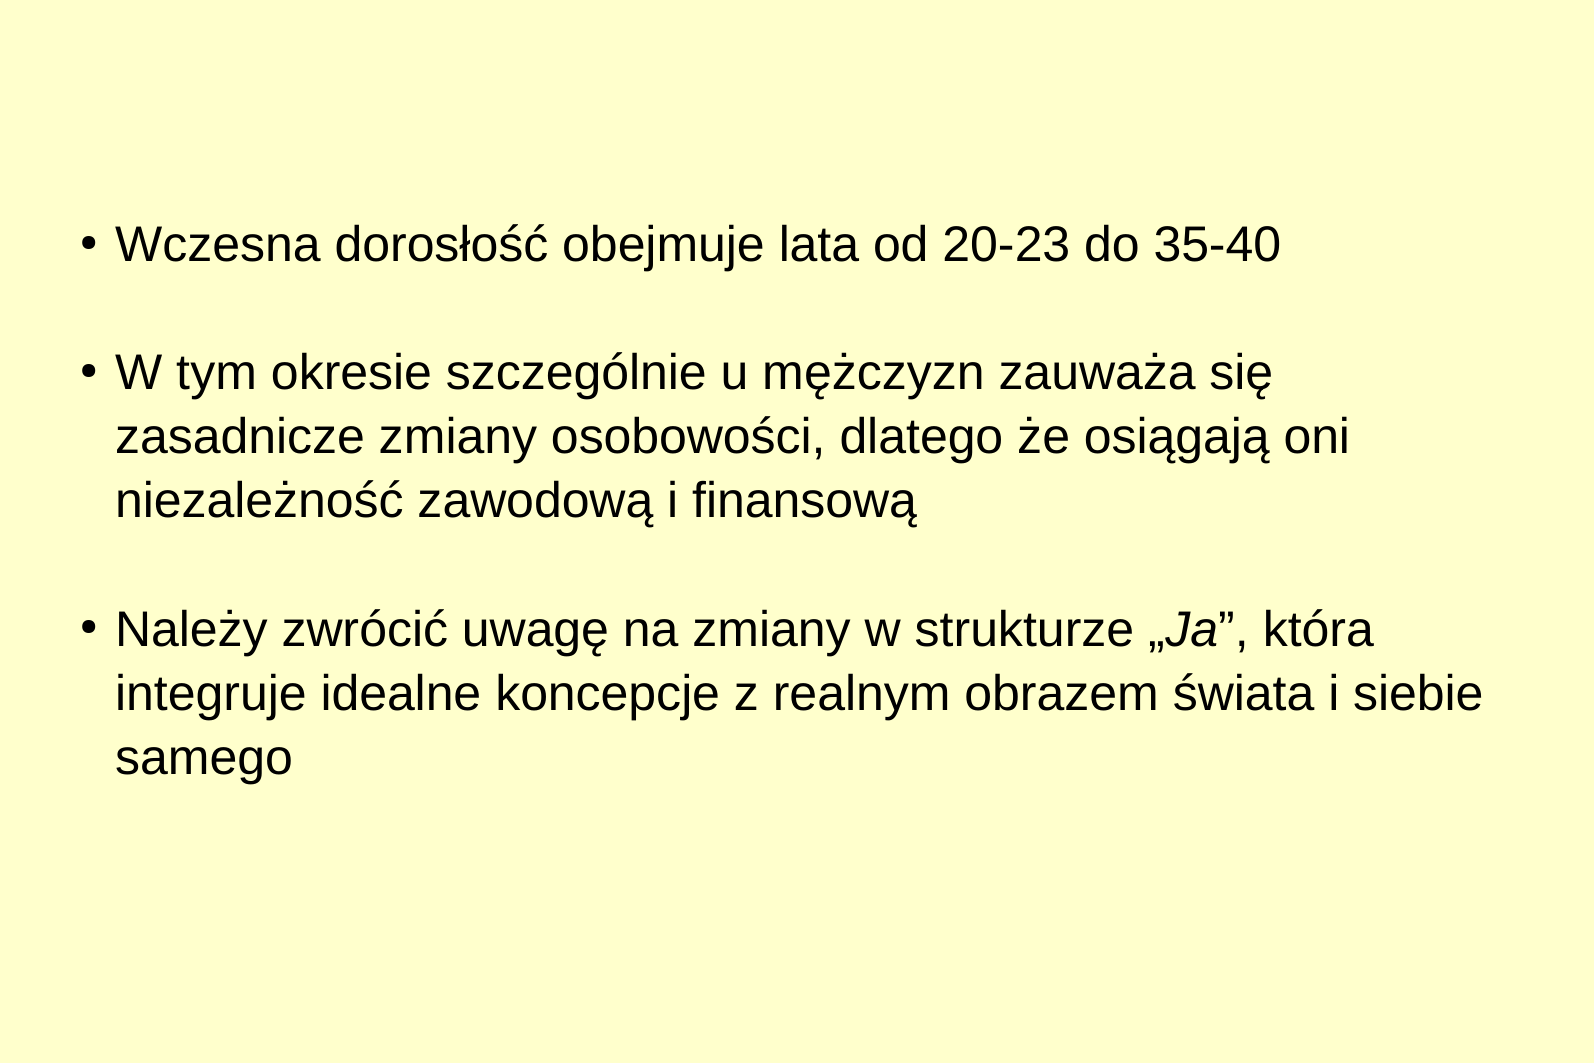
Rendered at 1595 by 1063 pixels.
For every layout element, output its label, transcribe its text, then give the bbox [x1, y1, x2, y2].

subtitle Wczesna dorosłość obejmuje lata od 20-23 do 35-40 W tym okresie szczególnie u mężczyzn zauważa się zasadnicze zmiany osobowości, dlatego że osiągają oni niezależność zawodową i finansową Należy zwrócić uwagę na zmiany w strukturze „Ja”, która integruje idealne koncepcje z realnym obrazem świata i siebie samego [79, 42, 1515, 951]
